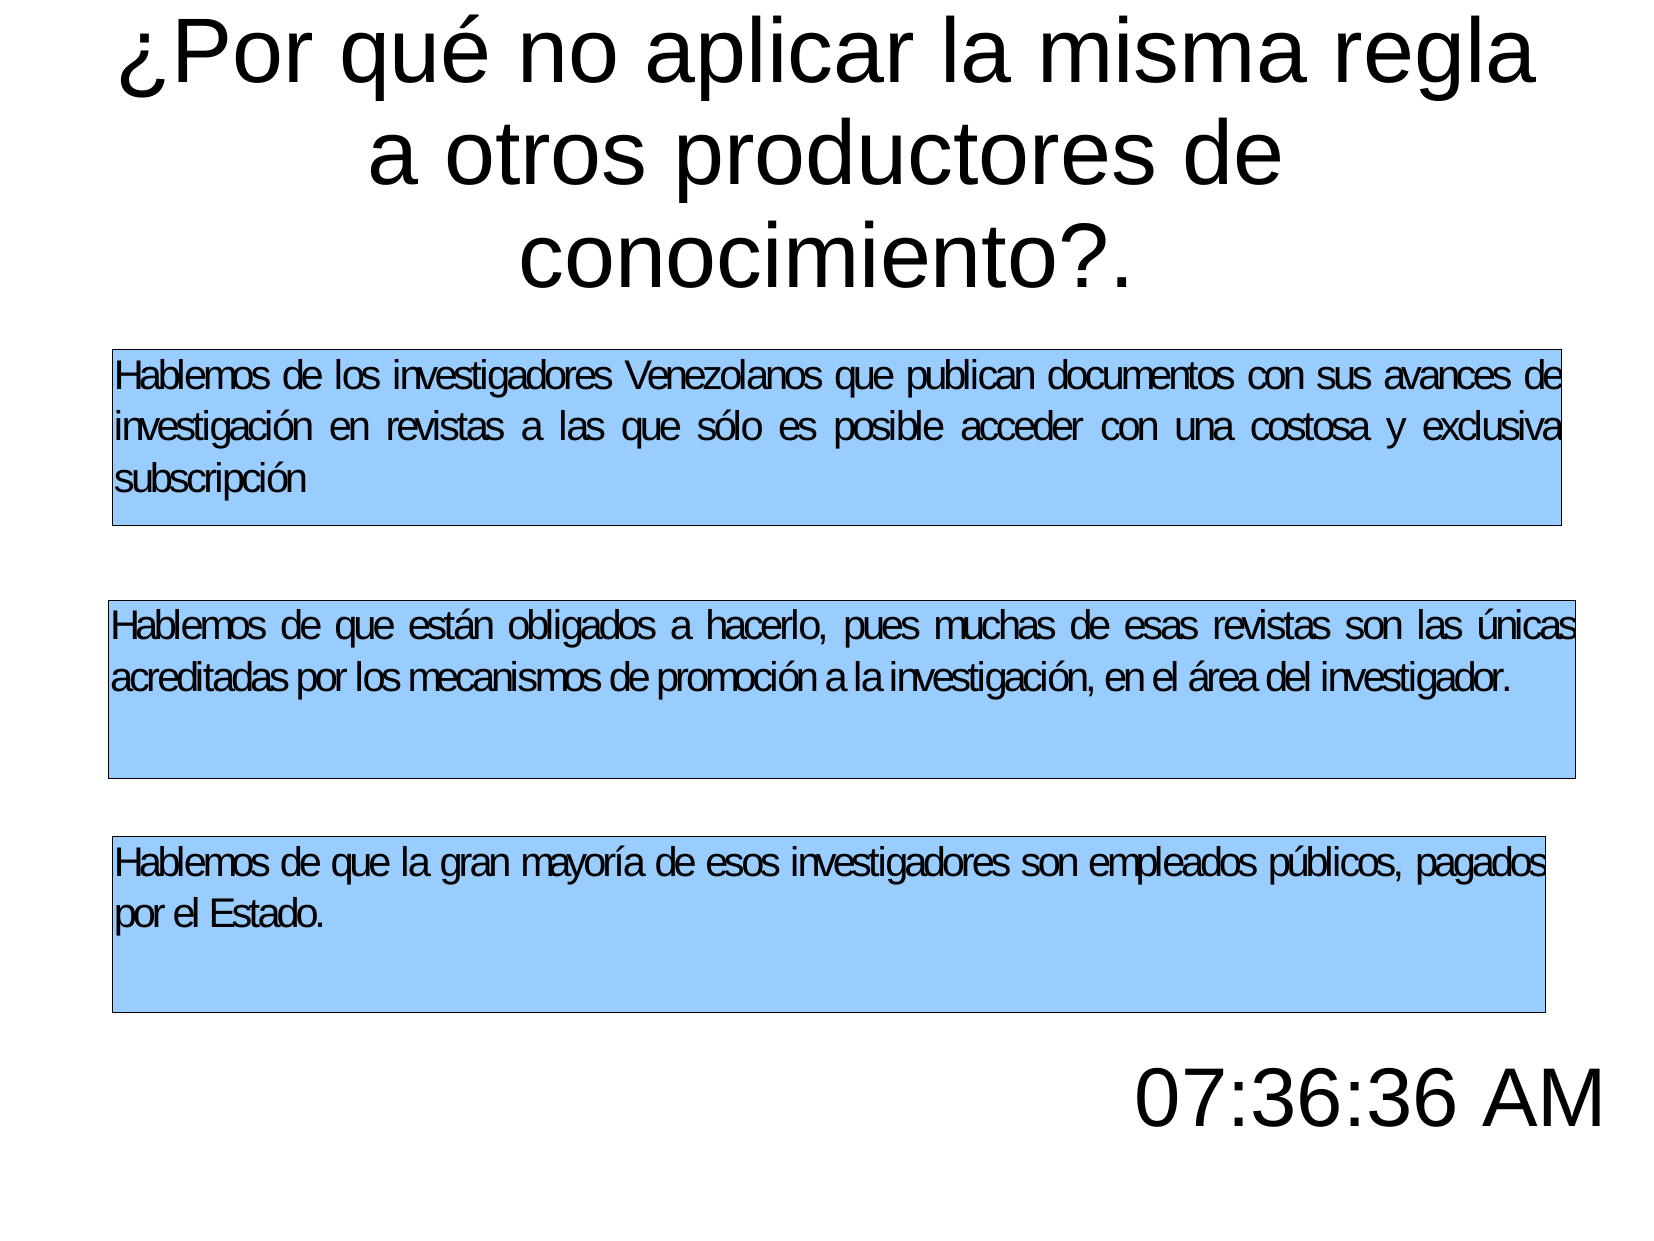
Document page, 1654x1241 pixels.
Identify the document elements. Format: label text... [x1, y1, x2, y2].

chart [112, 836, 1546, 1013]
chart [112, 349, 1562, 526]
text_box 08:12:45 AM [1162, 1044, 1580, 1163]
chart [108, 600, 1576, 779]
title ¿Por qué no aplicar la misma regla a otros productores de conocimiento?. [82, 38, 1571, 267]
